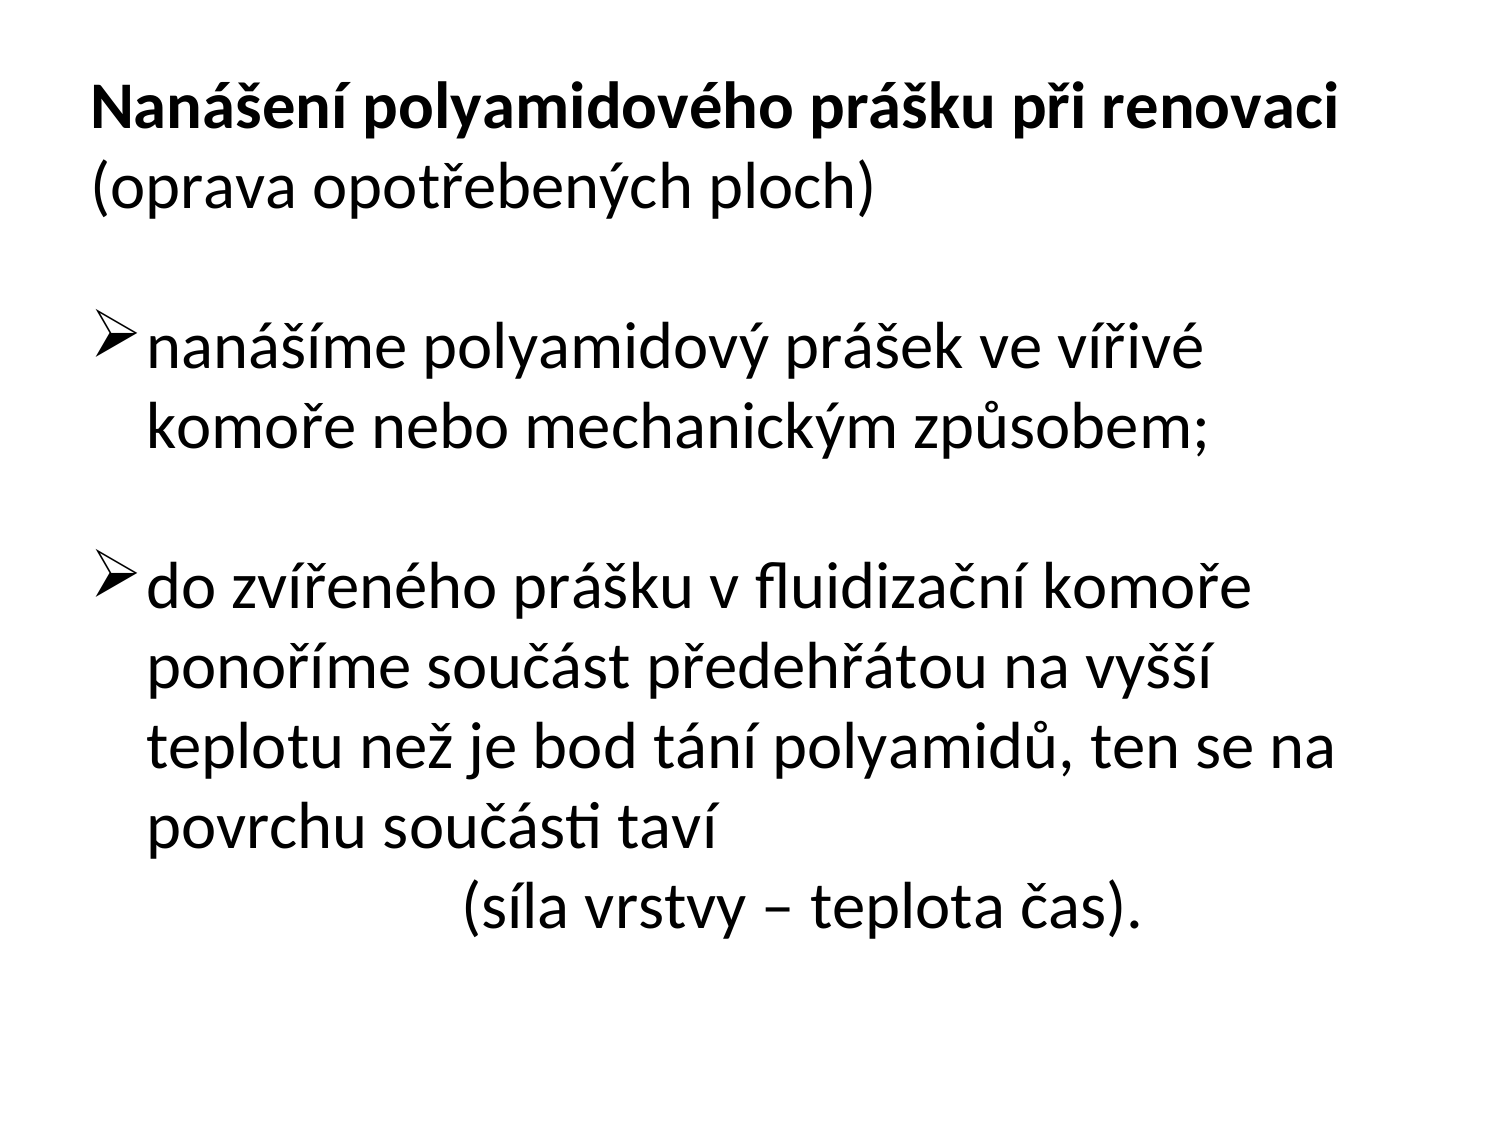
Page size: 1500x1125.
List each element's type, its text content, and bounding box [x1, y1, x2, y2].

list Nanášení polyamidového prášku při renovaci (oprava opotřebených ploch) nanášíme polyamidový prášek ve vířivé komoře nebo mechanickým způsobem; do zvířeného prášku v fluidizační komoře ponoříme součást předehřátou na vyšší teplotu než je bod tání polyamidů, ten se na povrchu součásti taví (síla vrstvy – teplota čas). [75, 54, 1426, 1071]
